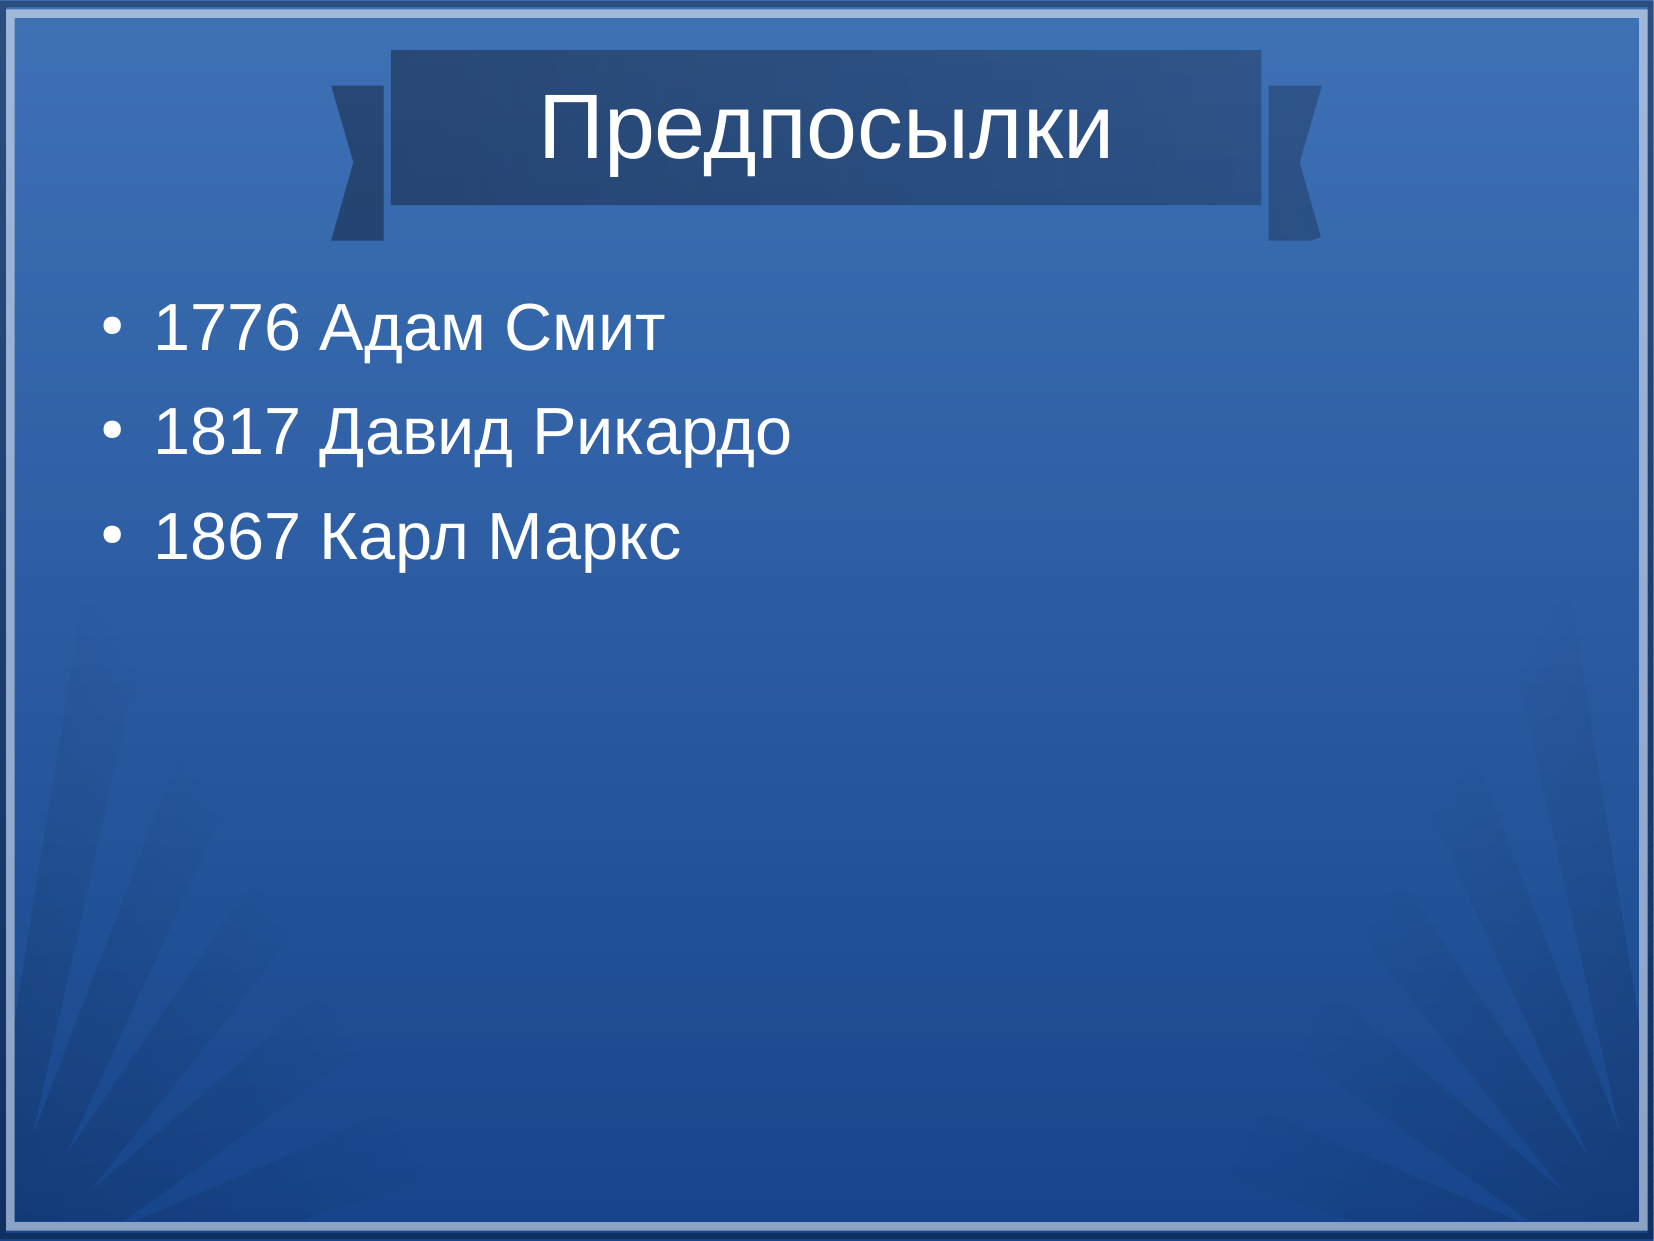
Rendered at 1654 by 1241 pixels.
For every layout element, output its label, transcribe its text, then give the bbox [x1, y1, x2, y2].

title Предпосылки [389, 49, 1264, 205]
list 1776 Адам Смит 1817 Давид Рикардо 1867 Карл Маркс [82, 290, 1538, 1241]
